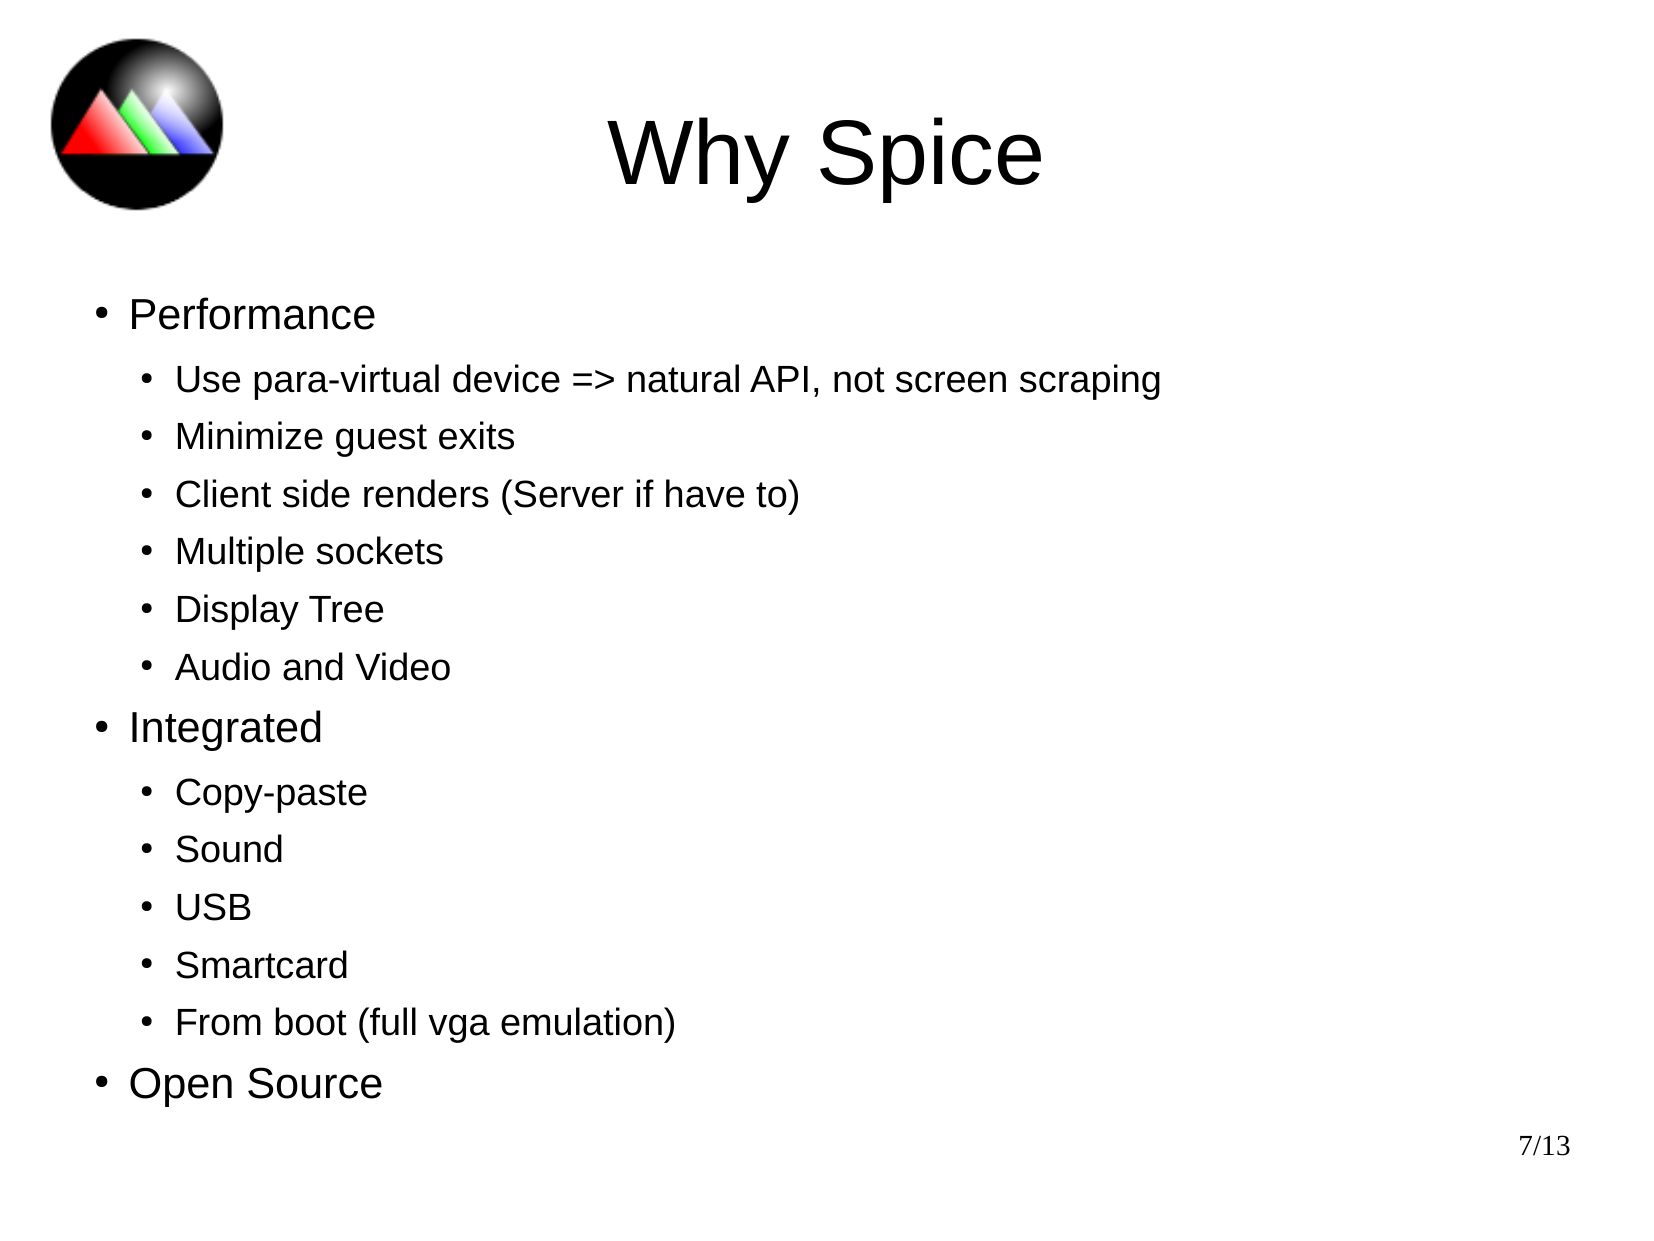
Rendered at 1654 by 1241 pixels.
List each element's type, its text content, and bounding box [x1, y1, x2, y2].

picture [37, 25, 238, 225]
list Performance Use para-virtual device => natural API, not screen scraping Minimize guest exits Client side renders (Server if have to) Multiple sockets Display Tree Audio and Video Integrated Copy-paste Sound USB Smartcard From boot (full vga emulation) Open Source [82, 290, 1571, 1109]
title Why Spice [82, 49, 1571, 257]
